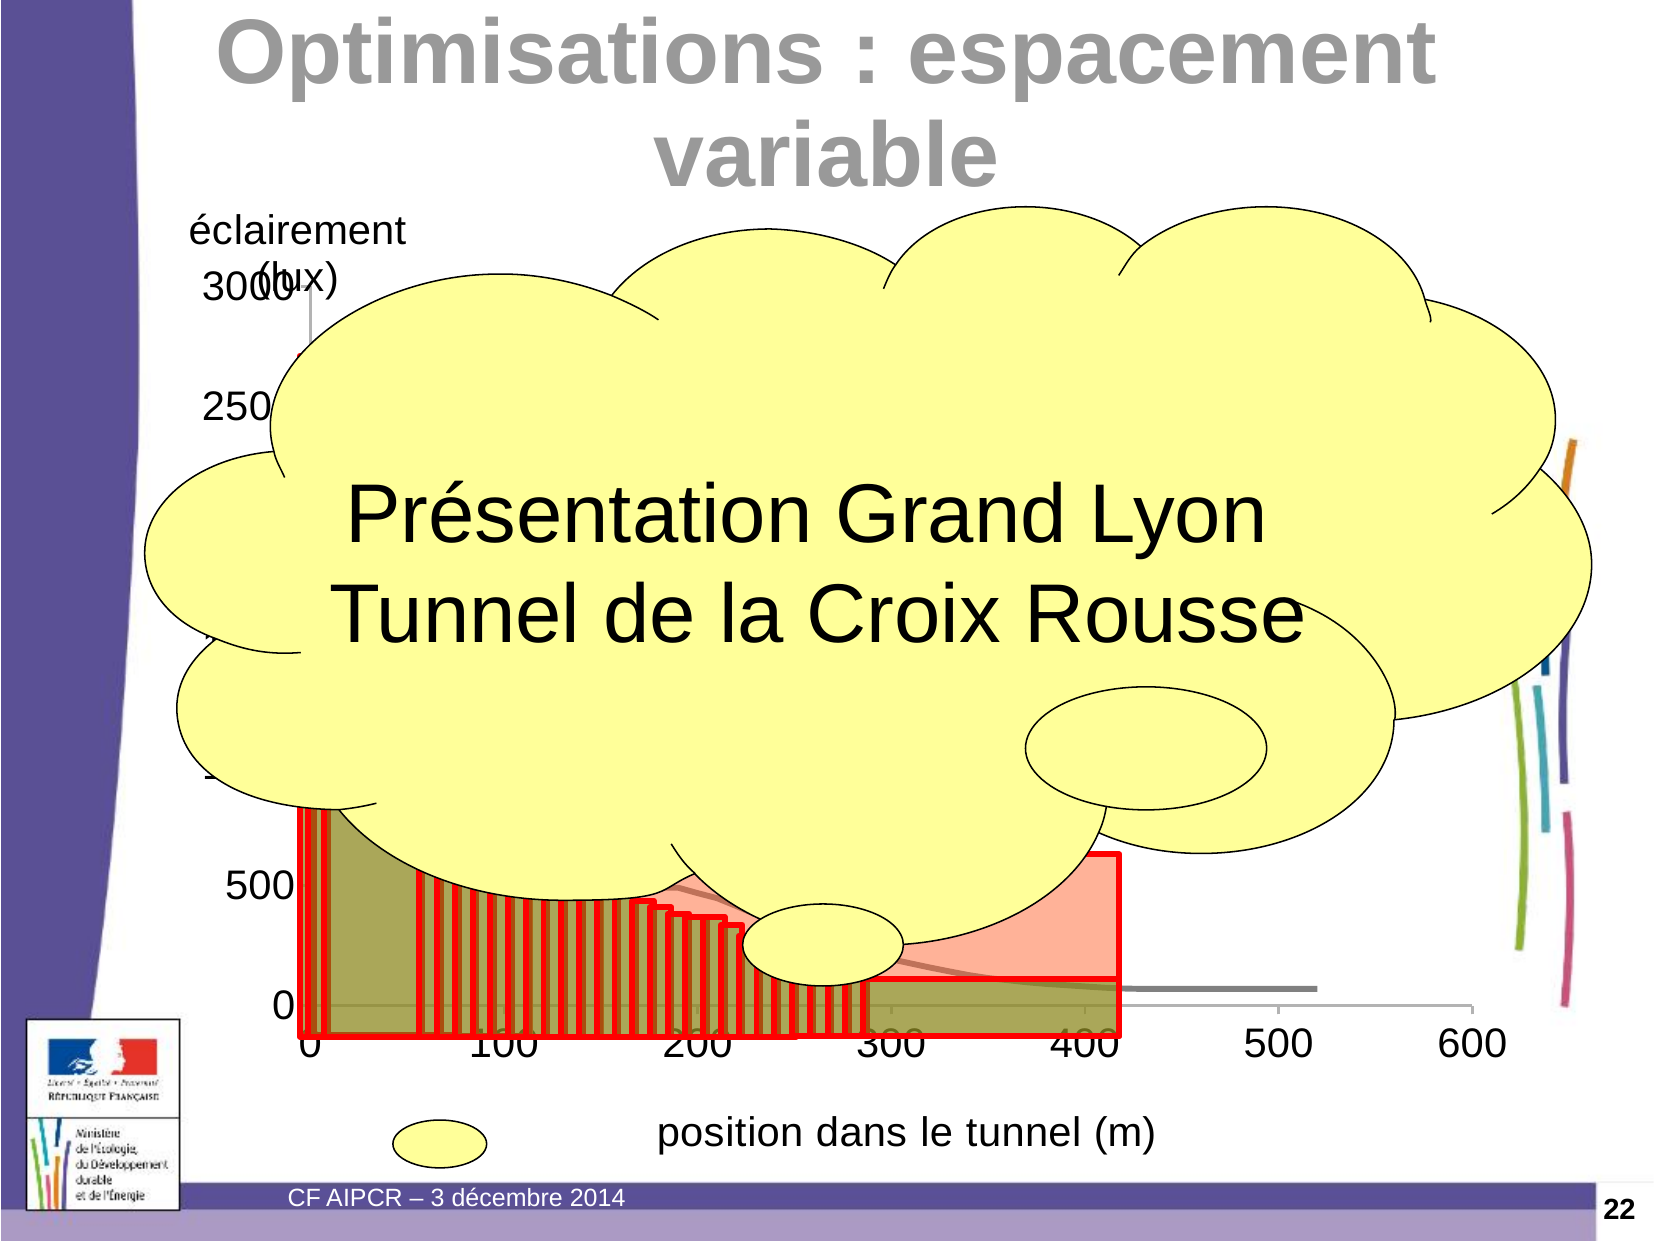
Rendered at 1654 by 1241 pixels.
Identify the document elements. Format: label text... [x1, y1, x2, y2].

text_box [299, 808, 1120, 1038]
picture [1, 0, 1654, 1241]
chart [181, 193, 1523, 484]
chart [181, 622, 214, 681]
title Optimisations : espacement variable [82, 0, 1571, 208]
text_box Présentation Grand Lyon Tunnel de la Croix Rousse [144, 206, 1592, 986]
text_box Présentation Grand Lyon Tunnel de la Croix Rousse [392, 1120, 487, 1168]
chart [181, 677, 1523, 1168]
